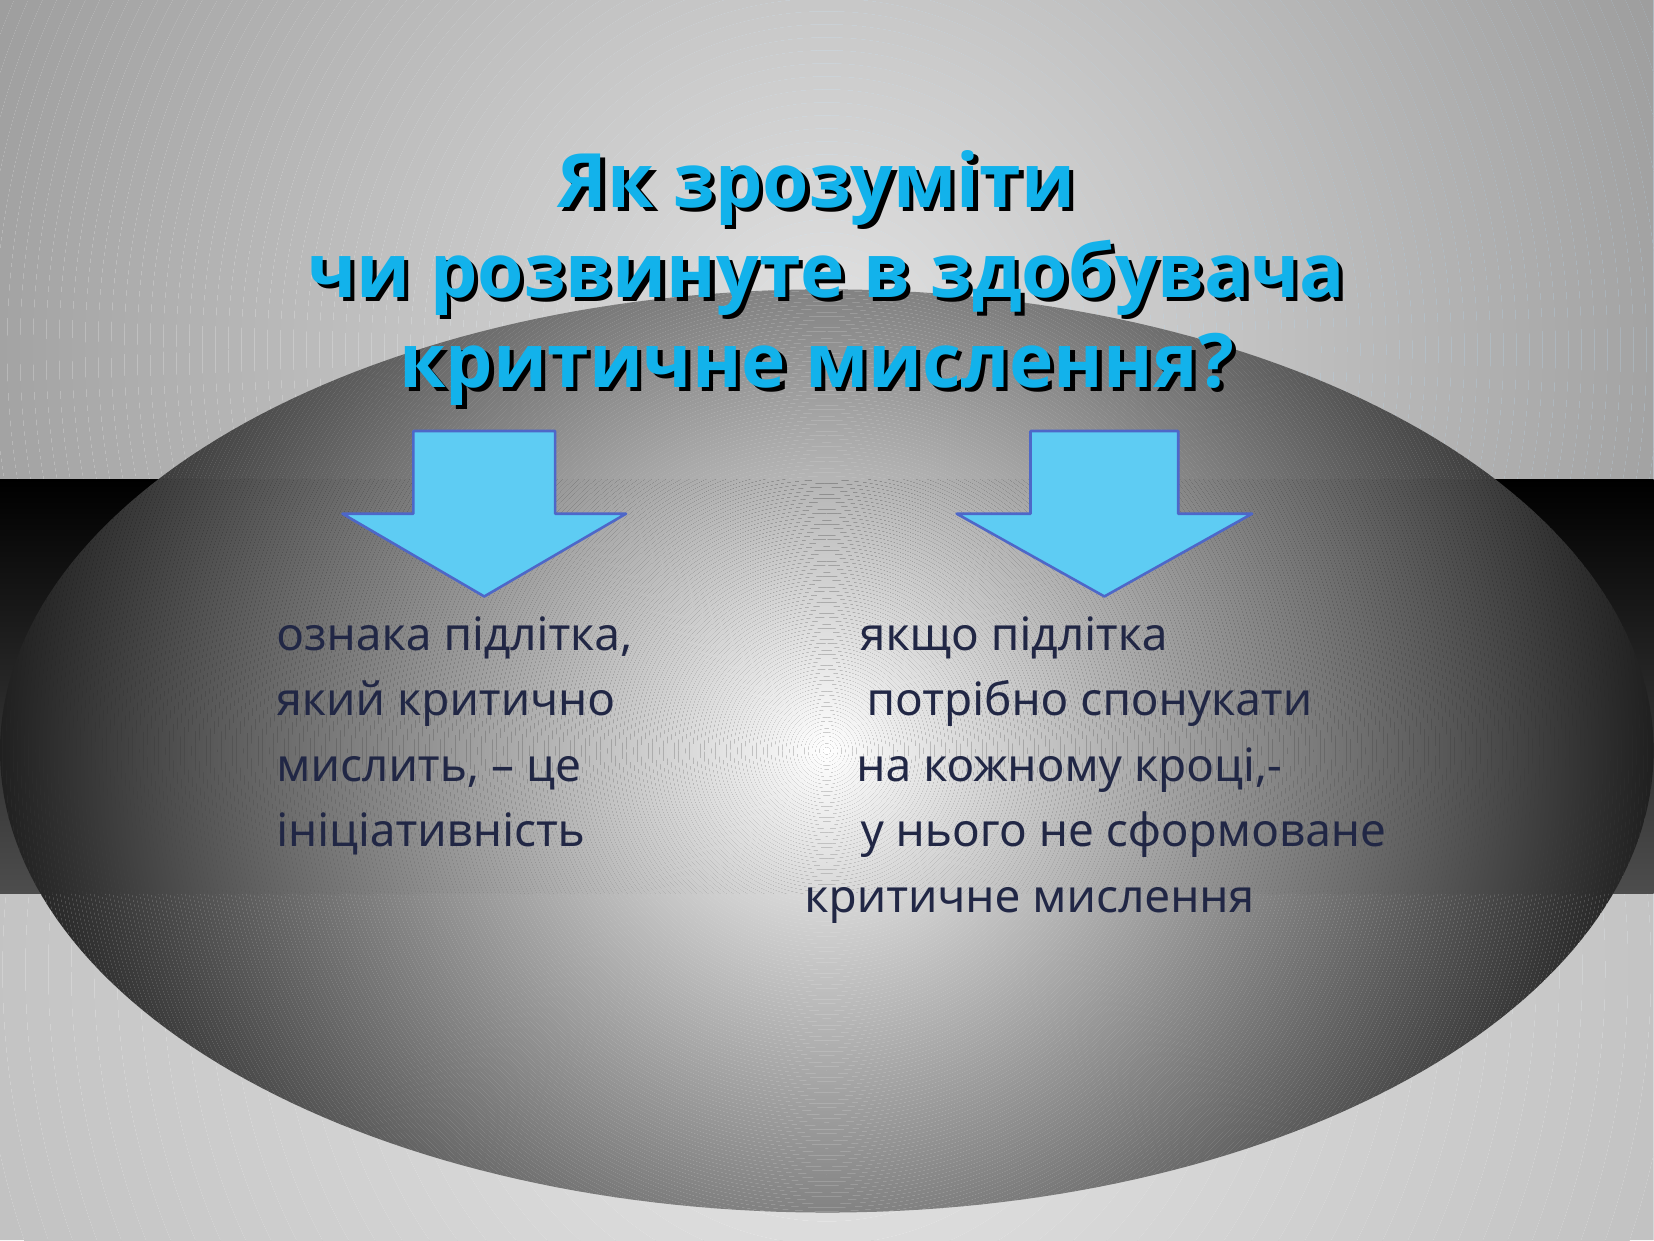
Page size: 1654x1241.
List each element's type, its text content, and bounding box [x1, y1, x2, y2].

subtitle ознака підлітка, якщо підлітка який критично потрібно спонукати мислить, – це на кожному кроці,- ініціативність у нього не сформоване критичне мислення [259, 596, 1506, 975]
text_box [342, 431, 627, 597]
text_box [956, 431, 1253, 597]
title Як зрозуміти чи розвинуте в здобувача критичне мислення? [147, 123, 1453, 467]
